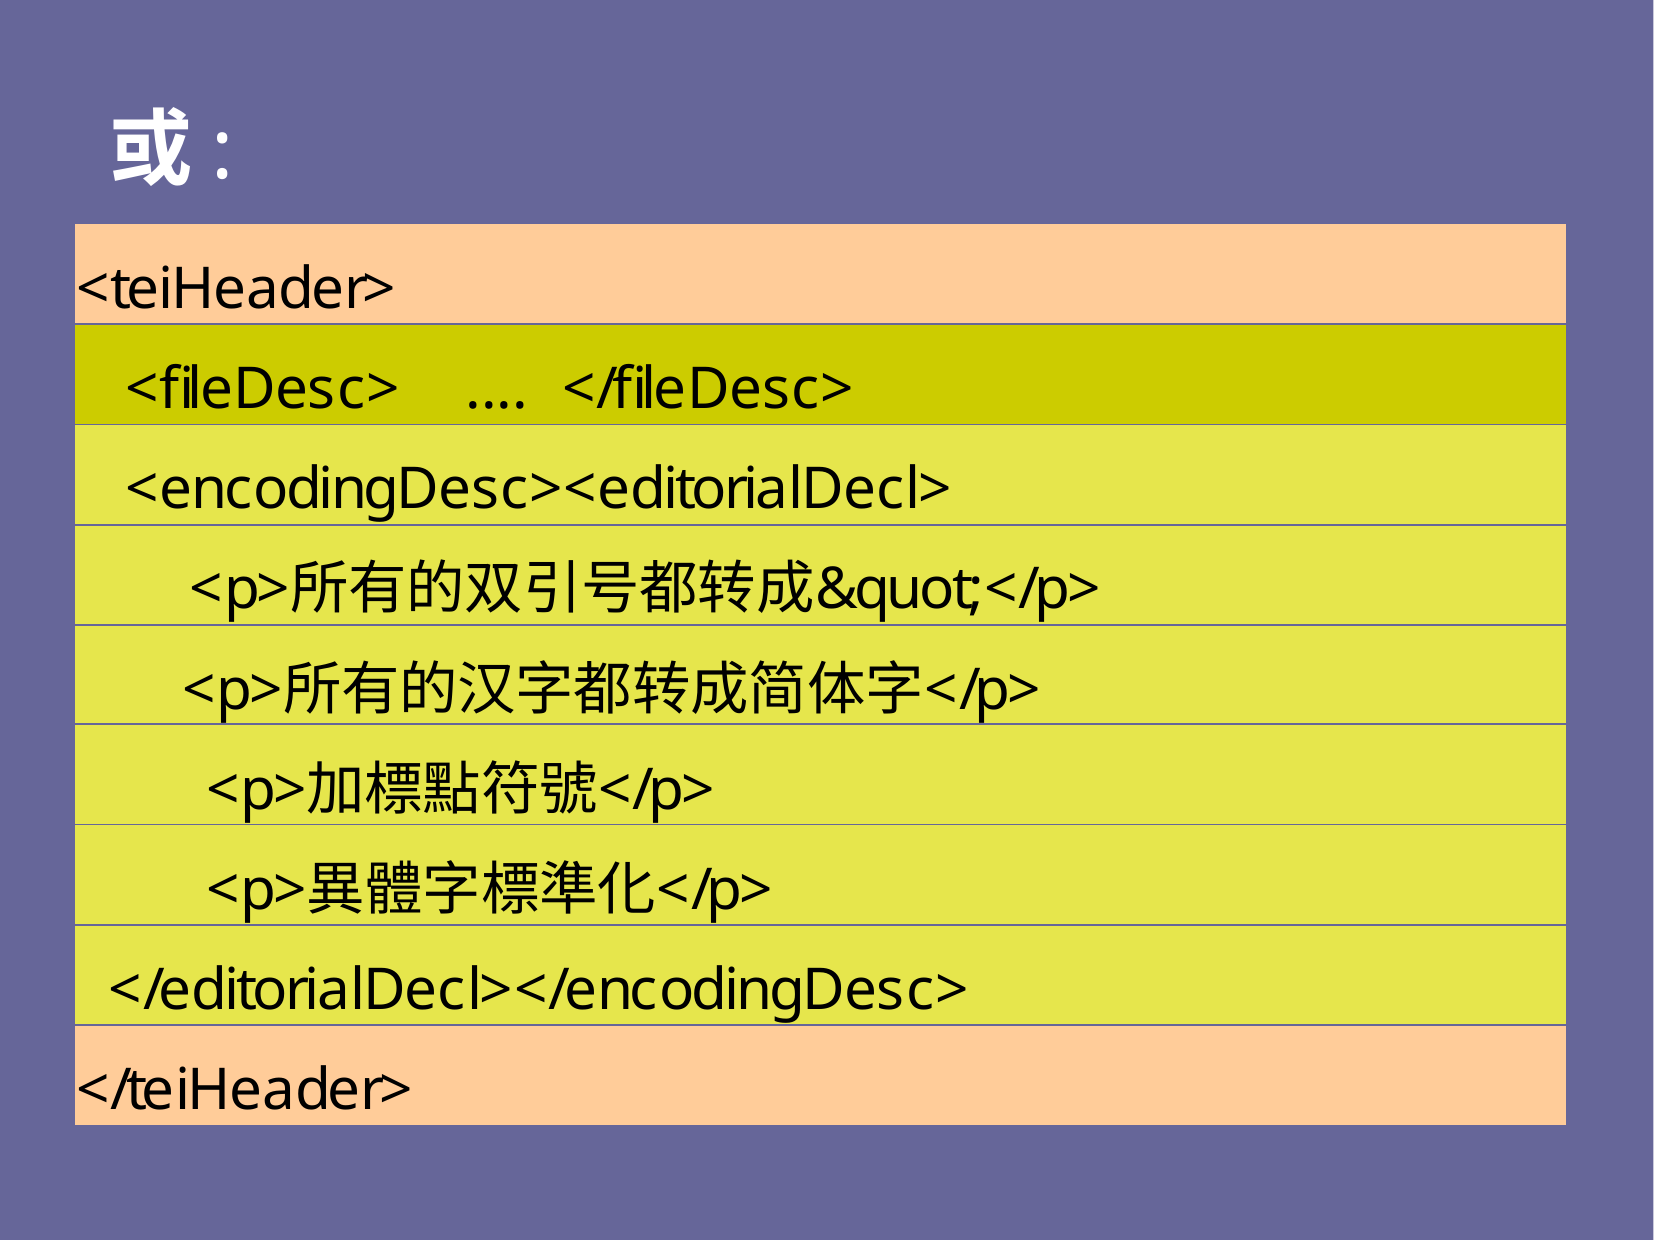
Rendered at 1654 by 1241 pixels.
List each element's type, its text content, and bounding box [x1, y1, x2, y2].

chart [74, 224, 1568, 1162]
text_box 或 : [75, 75, 268, 204]
